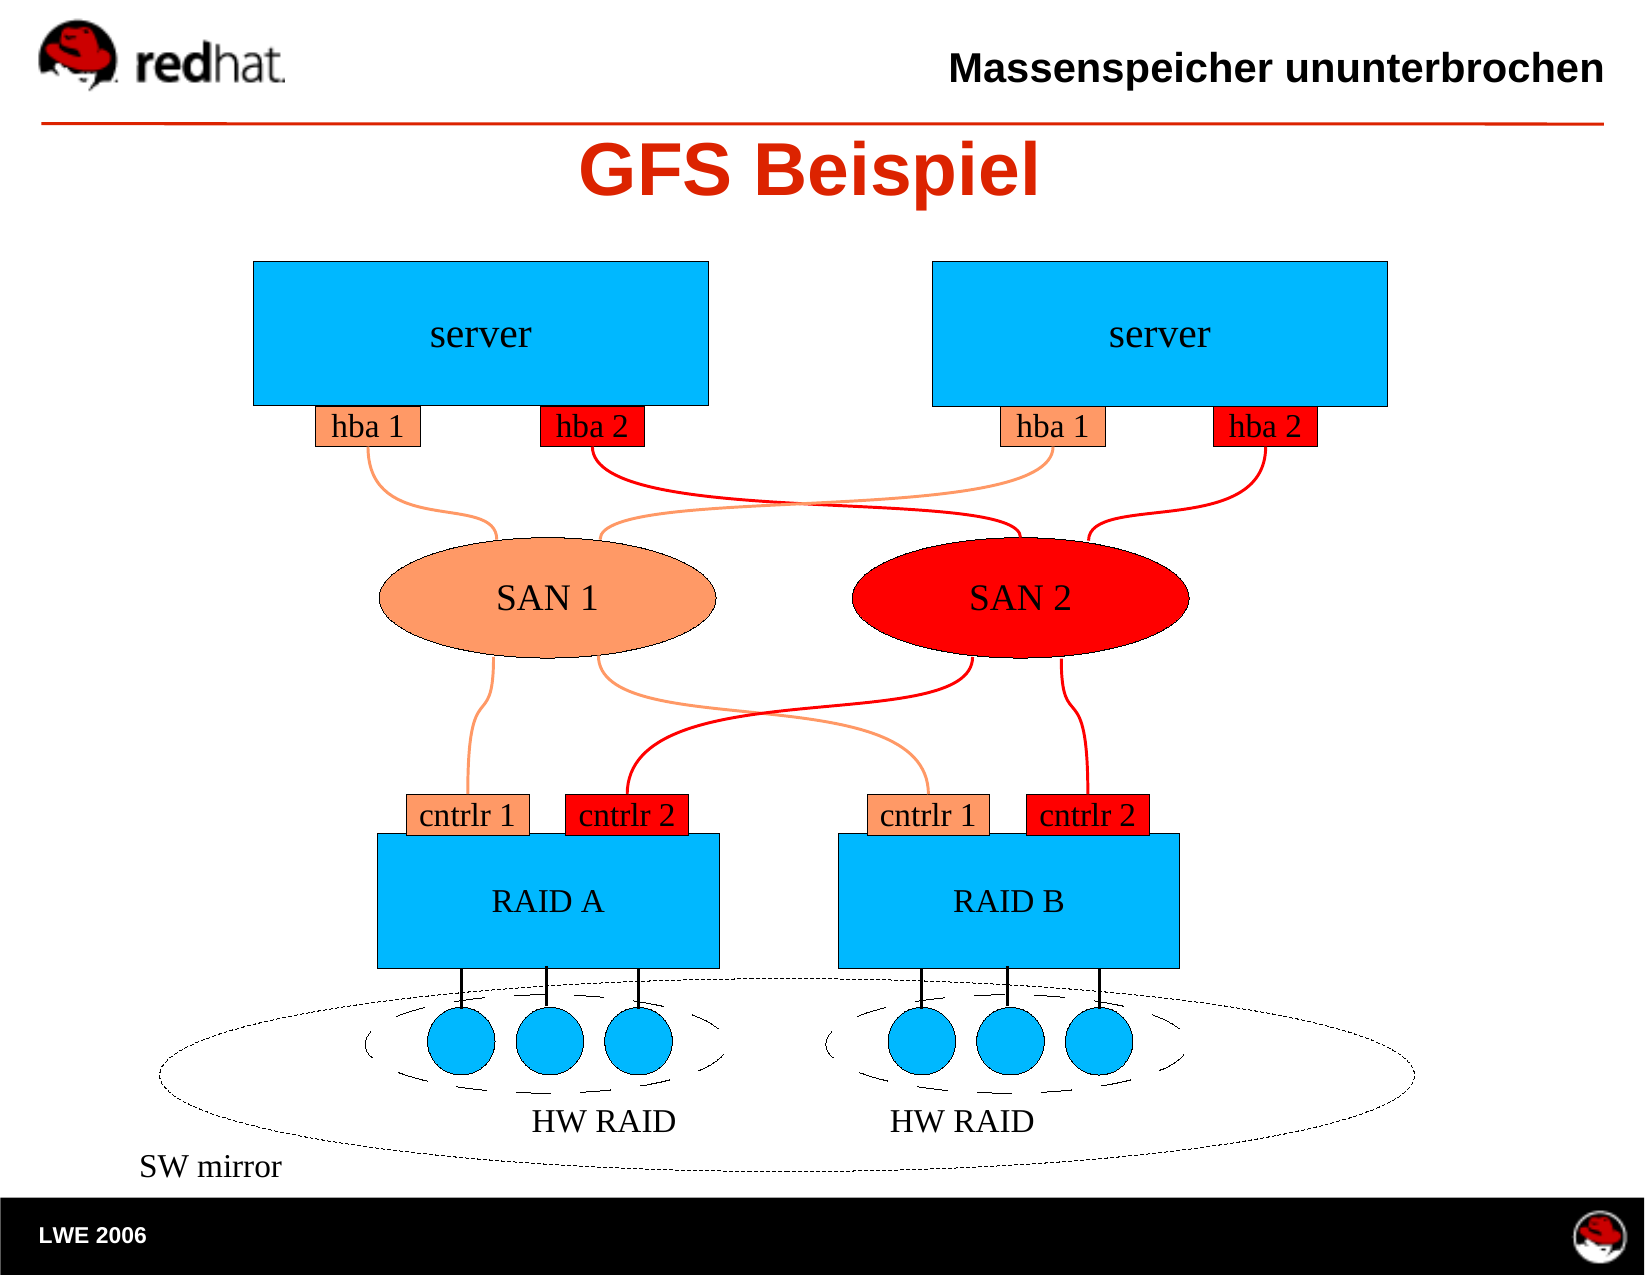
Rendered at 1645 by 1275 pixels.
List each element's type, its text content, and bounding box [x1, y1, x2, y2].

text_box SAN 1 [379, 537, 717, 659]
text_box [0, 1197, 1645, 1275]
text_box SAN 2 [852, 537, 1190, 659]
text_box RAID A [377, 833, 720, 969]
text_box [976, 996, 1045, 1075]
text_box [427, 1007, 496, 1075]
text_box HW RAID [889, 1103, 1036, 1150]
text_box [1065, 1007, 1133, 1076]
picture [37, 17, 285, 102]
text_box RAID B [838, 833, 1180, 969]
text_box cntrlr 2 [565, 794, 689, 836]
text_box [516, 996, 584, 1075]
text_box LWE 2006 [38, 1222, 382, 1252]
picture [1568, 1207, 1632, 1270]
text_box HW RAID [531, 1103, 678, 1150]
text_box hba 2 [1213, 406, 1318, 447]
text_box server [932, 261, 1388, 407]
text_box server [253, 261, 709, 406]
text_box GFS Beispiel [578, 127, 1079, 222]
text_box cntrlr 2 [1026, 794, 1150, 836]
text_box SW mirror [139, 1147, 284, 1194]
text_box hba 1 [1000, 406, 1106, 447]
text_box cntrlr 1 [867, 794, 990, 836]
text_box cntrlr 1 [406, 794, 530, 836]
text_box [888, 1007, 956, 1075]
text_box hba 1 [315, 406, 421, 447]
text_box [604, 1007, 673, 1075]
text_box hba 2 [540, 406, 645, 447]
text_box Massenspeicher ununterbrochen [959, 45, 1606, 98]
